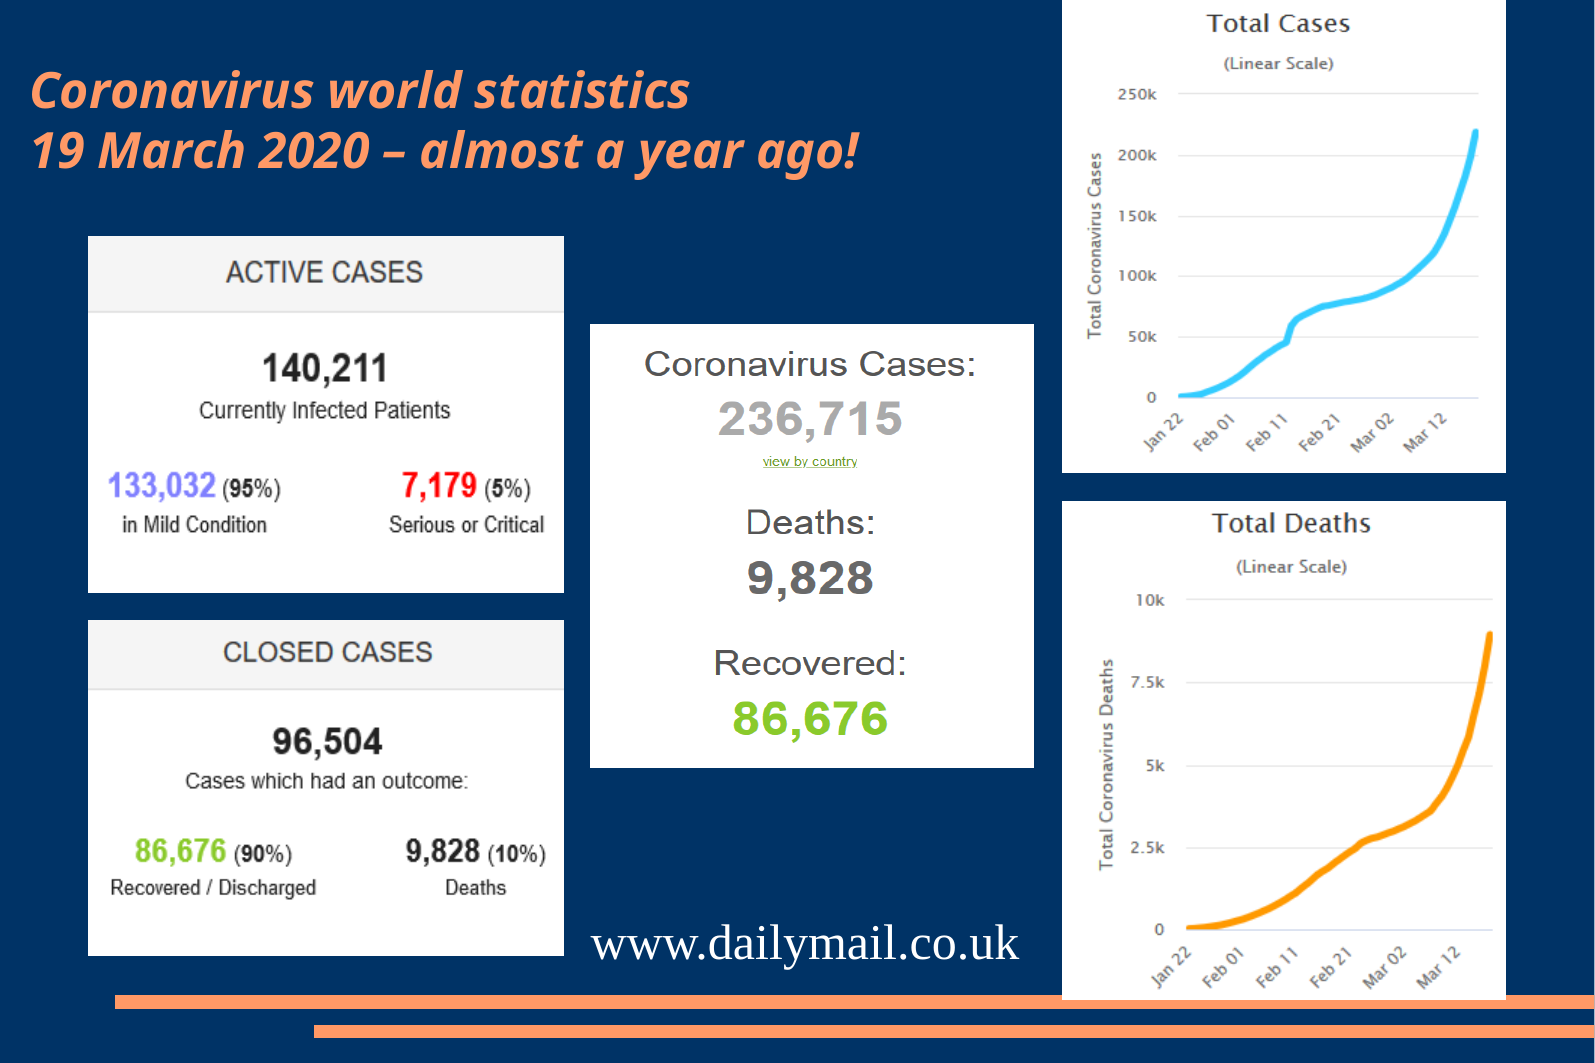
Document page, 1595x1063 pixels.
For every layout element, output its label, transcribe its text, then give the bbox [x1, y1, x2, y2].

picture [88, 620, 564, 956]
title Coronavirus world statistics 19 March 2020 – almost a year ago! [29, 29, 1062, 208]
picture [590, 324, 1034, 768]
picture [1062, 501, 1506, 1000]
picture [1062, 0, 1506, 473]
text_box www.dailymail.co.uk [590, 915, 1023, 972]
picture [88, 236, 564, 593]
